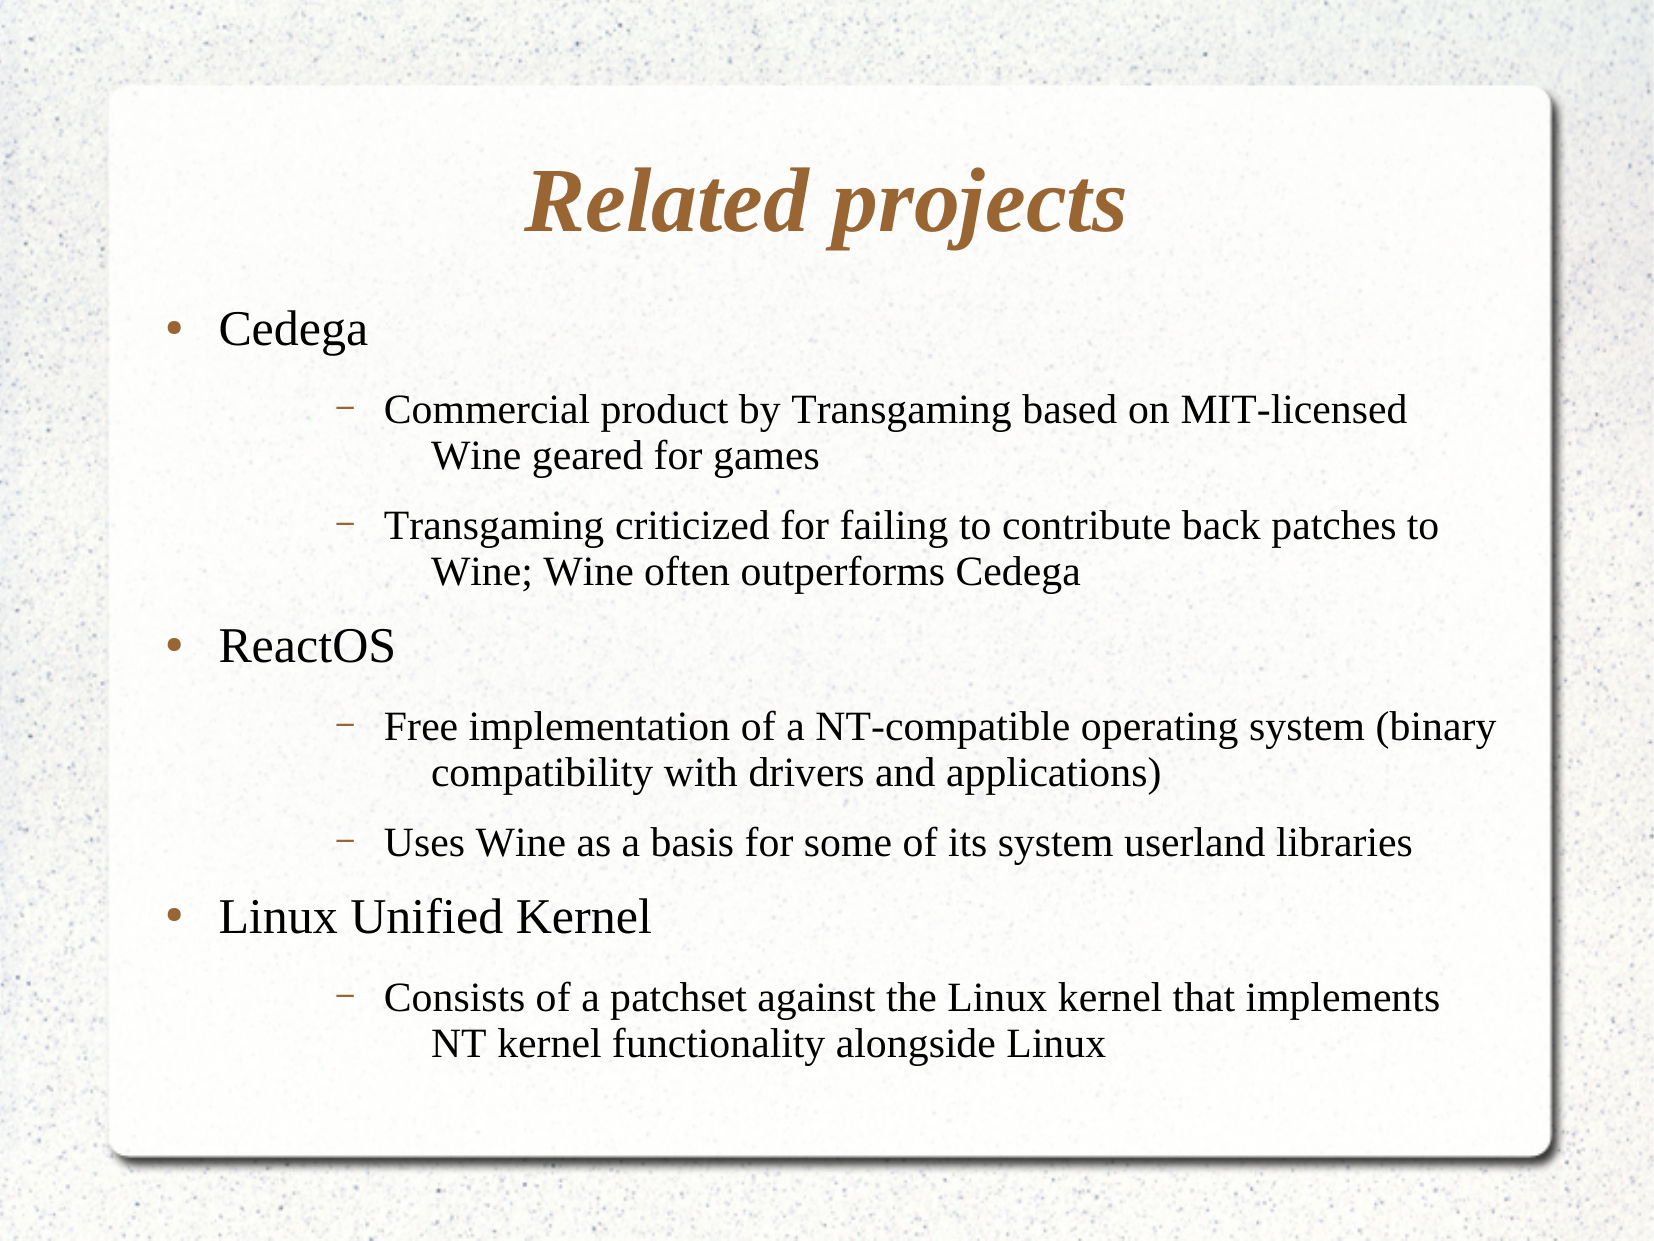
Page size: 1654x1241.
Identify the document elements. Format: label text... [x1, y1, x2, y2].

picture [0, 0, 1654, 1241]
title Related projects [118, 104, 1536, 297]
list Cedega Commercial product by Transgaming based on MIT-licensed Wine geared for games Transgaming criticized for failing to contribute back patches to Wine; Wine often outperforms Cedega ReactOS Free implementation of a NT-compatible operating system (binary compatibility with drivers and applications) Uses Wine as a basis for some of its system userland libraries Linux Unified Kernel Consists of a patchset against the Linux kernel that implements NT kernel functionality alongside Linux [147, 301, 1506, 1067]
